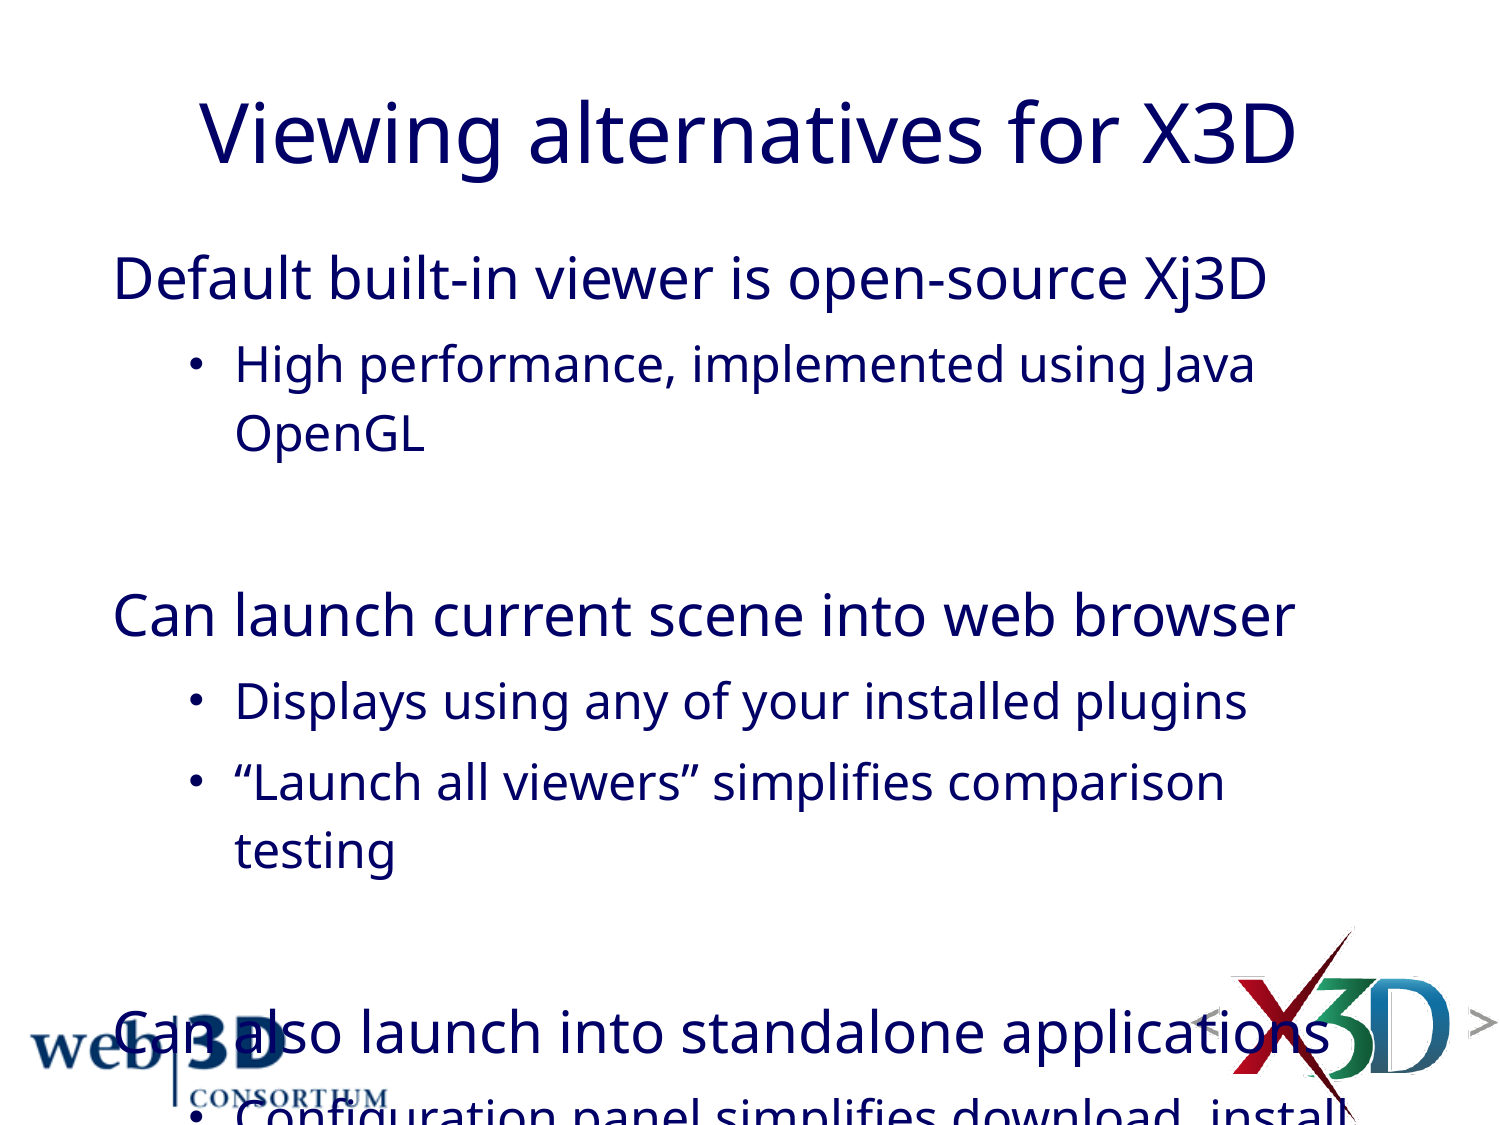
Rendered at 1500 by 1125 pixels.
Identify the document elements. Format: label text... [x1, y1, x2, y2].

picture [1231, 1112, 1245, 1125]
picture [1187, 926, 1500, 1125]
title Viewing alternatives for X3D [112, 37, 1388, 226]
picture [12, 998, 413, 1118]
picture [365, 1112, 379, 1118]
picture [305, 1112, 318, 1118]
picture [273, 1112, 287, 1118]
list Default built-in viewer is open-source Xj3D High performance, implemented using Java OpenGL Can launch current scene into web browser Displays using any of your installed plugins “Launch all viewers” simplifies comparison testing Can also launch into standalone applications Configuration panel simplifies download, install [112, 237, 1388, 986]
